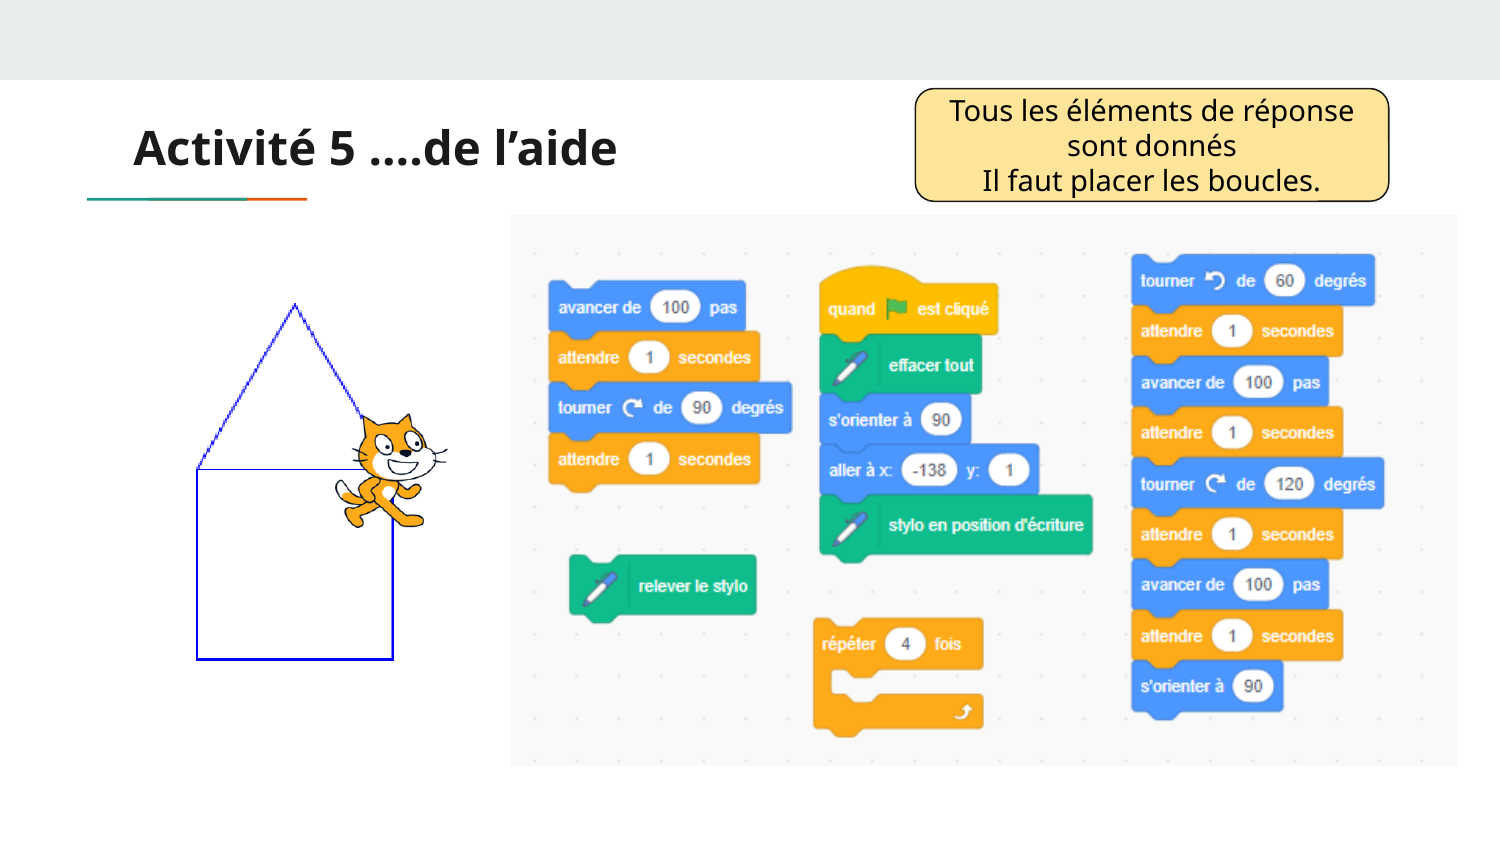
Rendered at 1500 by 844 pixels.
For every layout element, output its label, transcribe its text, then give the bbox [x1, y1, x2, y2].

title Activité 5 ….de l’aide [118, 102, 838, 191]
picture [142, 275, 486, 689]
text_box Tous les éléments de réponse sont donnés Il faut placer les boucles. [915, 88, 1389, 202]
picture [510, 215, 1458, 766]
